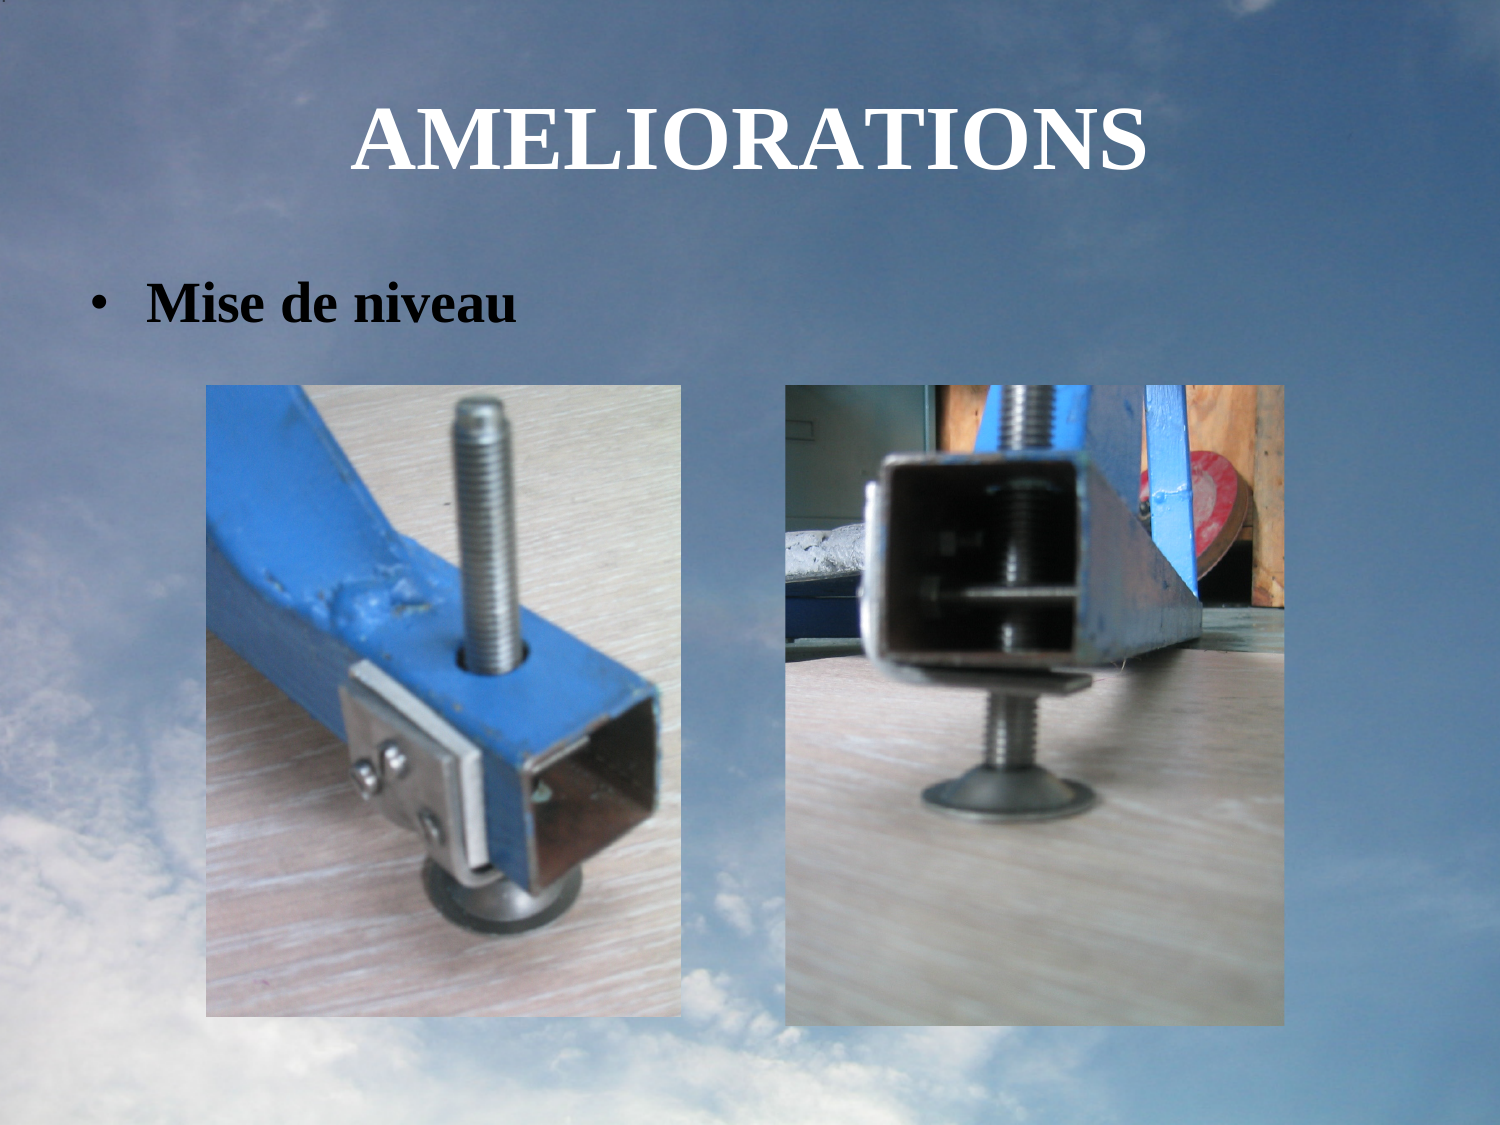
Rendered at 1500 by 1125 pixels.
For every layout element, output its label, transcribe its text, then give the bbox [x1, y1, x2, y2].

list Mise de niveau [75, 262, 1426, 362]
picture [0, 0, 1500, 1125]
title AMELIORATIONS [75, 45, 1426, 233]
